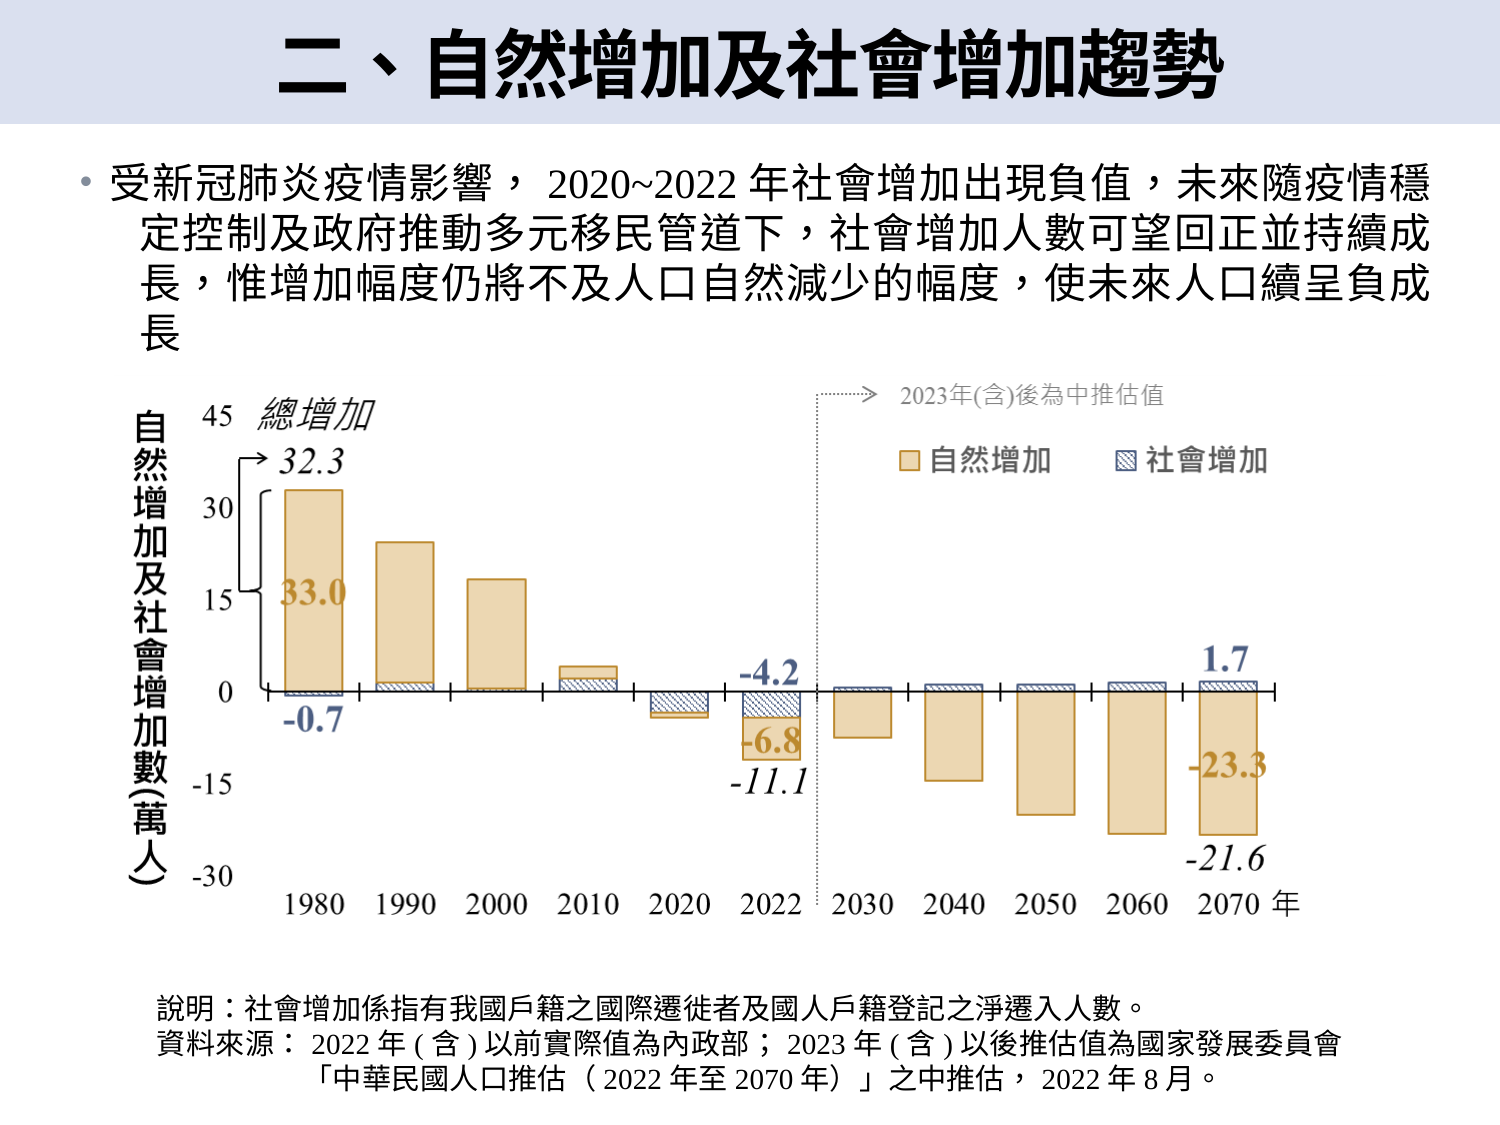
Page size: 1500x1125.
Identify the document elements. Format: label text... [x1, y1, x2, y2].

picture [114, 374, 1386, 937]
title 二、自然增加及社會增加趨勢 [0, 0, 1500, 125]
text_box 說明：社會增加係指有我國戶籍之國際遷徙者及國人戶籍登記之淨遷入人數。 資料來源：2022年(含)以前實際值為內政部；2023年(含)以後推估值為國家發展委員會「中華民國人口推估（2022年至2070年）」之中推估，2022年8月。 [141, 982, 1359, 1104]
text_box 受新冠肺炎疫情影響，2020~2022年社會增加出現負值，未來隨疫情穩定控制及政府推動多元移民管道下，社會增加人數可望回正並持續成長，惟增加幅度仍將不及人口自然減少的幅度，使未來人口續呈負成長 [64, 149, 1447, 329]
